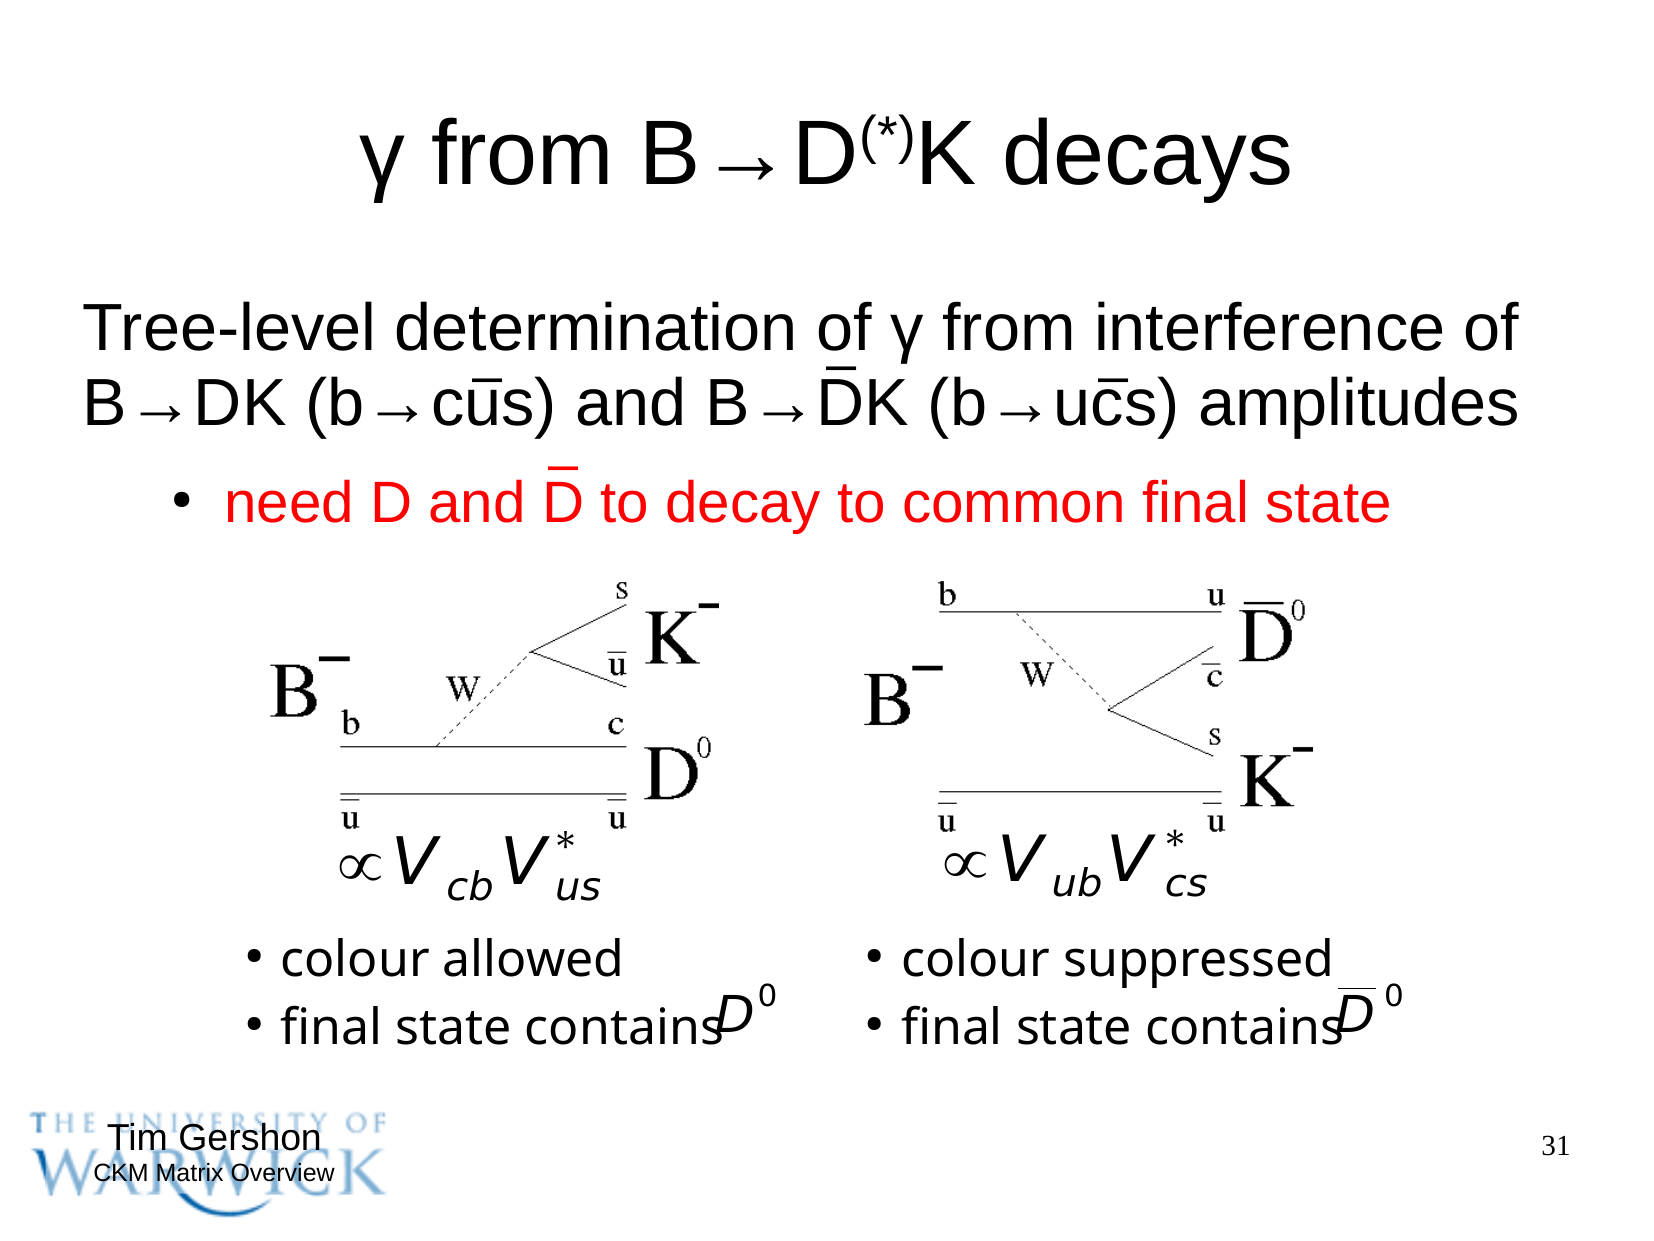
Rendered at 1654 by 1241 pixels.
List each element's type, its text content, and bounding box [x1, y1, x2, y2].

text_box – [1039, 338, 1188, 414]
picture [862, 580, 1313, 833]
picture [268, 581, 719, 830]
list Tree-level determination of γ from interference of B→DK (b→cus) and B→DK (b→ucs) amplitudes need D and D to decay to common final state [82, 290, 1571, 768]
text_box colour suppressed final state contains [815, 915, 1453, 1053]
chart [702, 978, 790, 1045]
text_box colour allowed final state contains [195, 915, 815, 1053]
chart [316, 814, 617, 911]
text_box Tim Gershon CKM Matrix Overview [45, 1108, 384, 1194]
title γ from B→D(*)K decays [82, 49, 1571, 257]
text_box – [767, 326, 916, 402]
text_box – [413, 338, 562, 414]
chart [1322, 978, 1415, 1045]
text_box – [490, 426, 638, 502]
picture [19, 1106, 406, 1232]
chart [921, 813, 1222, 907]
